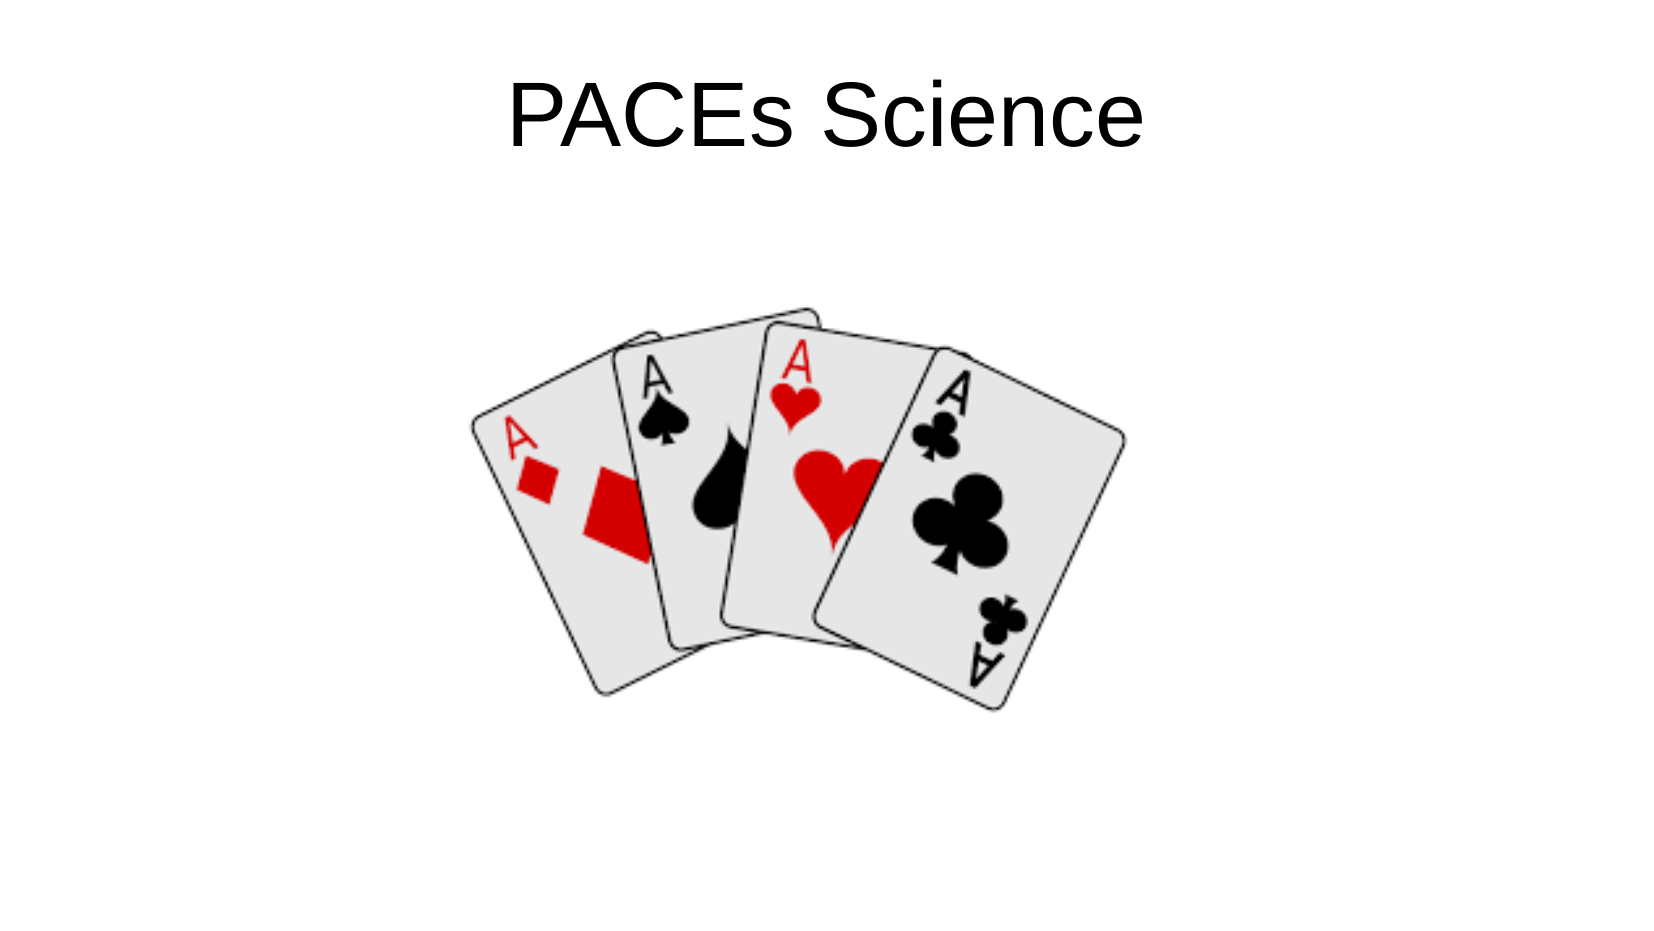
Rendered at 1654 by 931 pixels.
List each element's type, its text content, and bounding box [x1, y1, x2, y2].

title PACEs Science [82, 37, 1571, 193]
picture [465, 241, 1141, 747]
